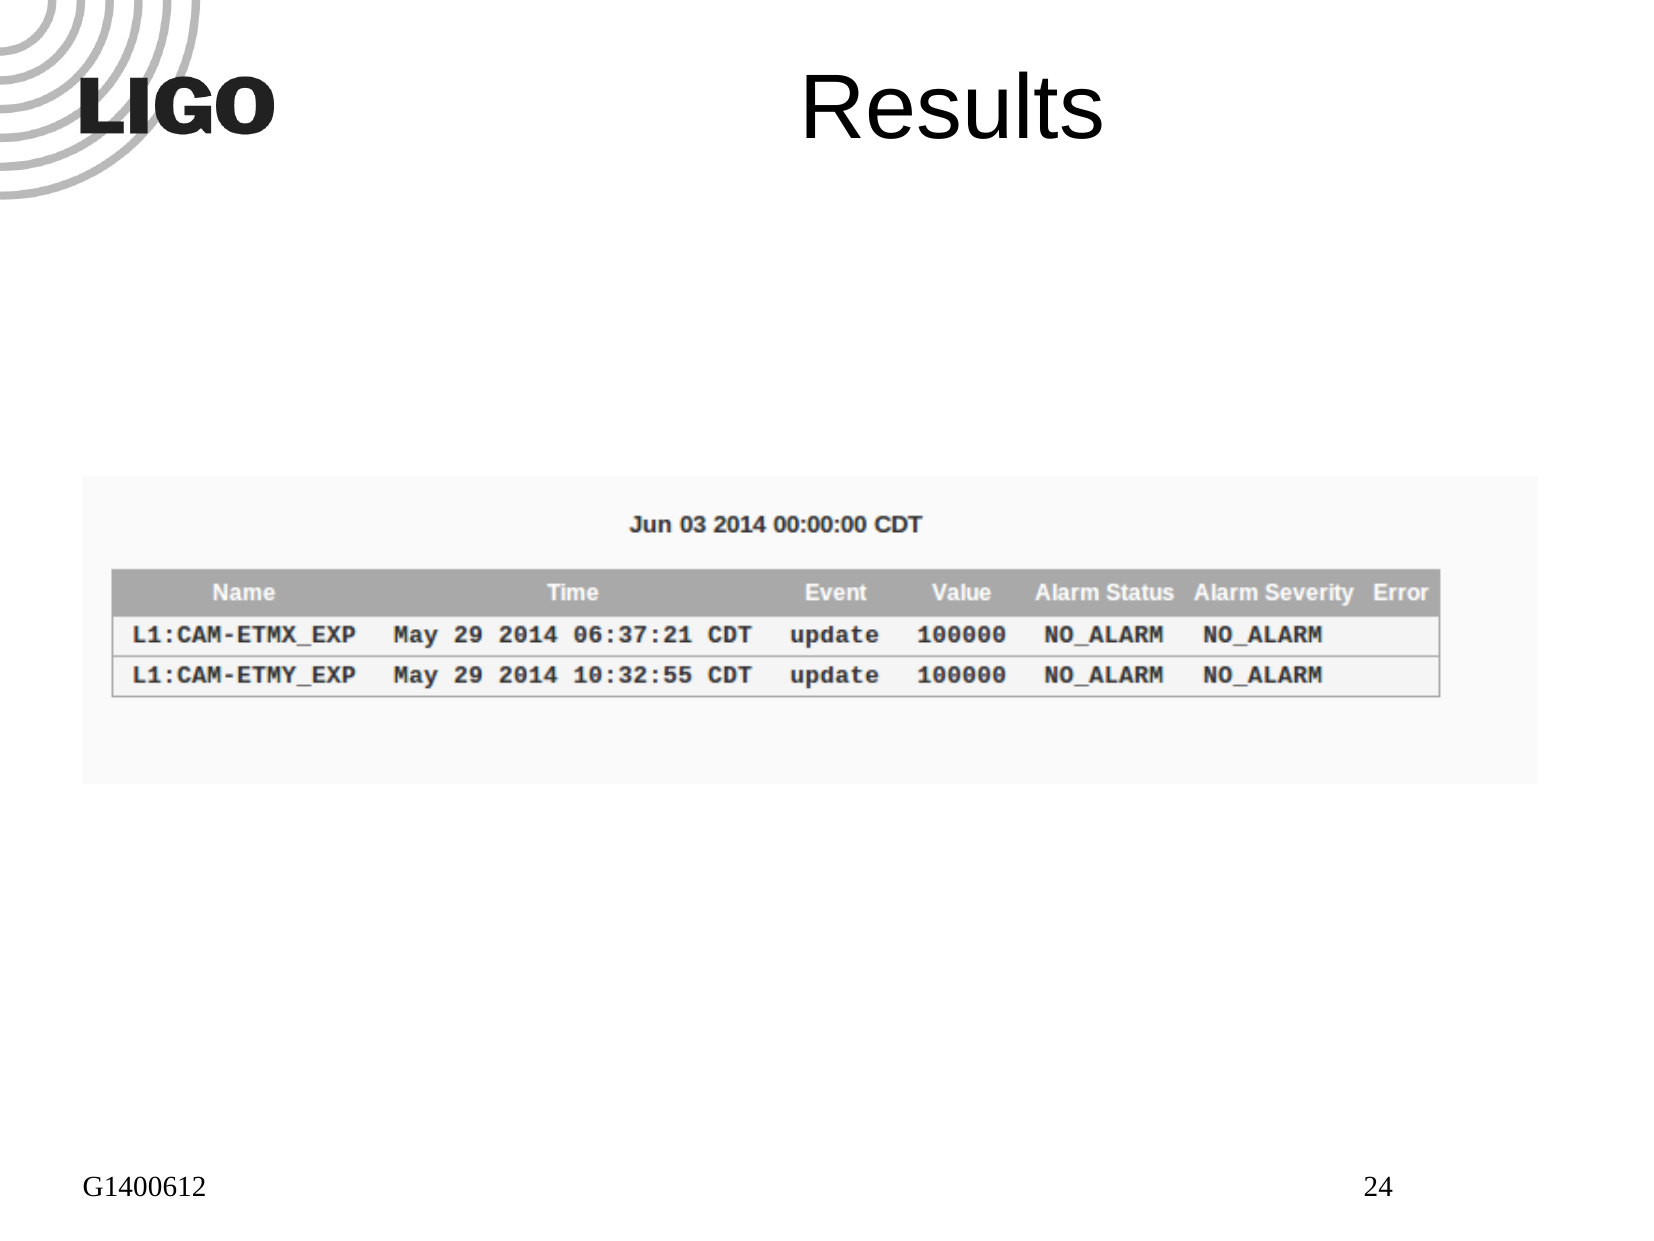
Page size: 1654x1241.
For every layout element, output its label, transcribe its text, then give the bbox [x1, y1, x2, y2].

picture [0, 0, 274, 200]
title Results [315, 2, 1591, 211]
picture [82, 476, 1538, 784]
